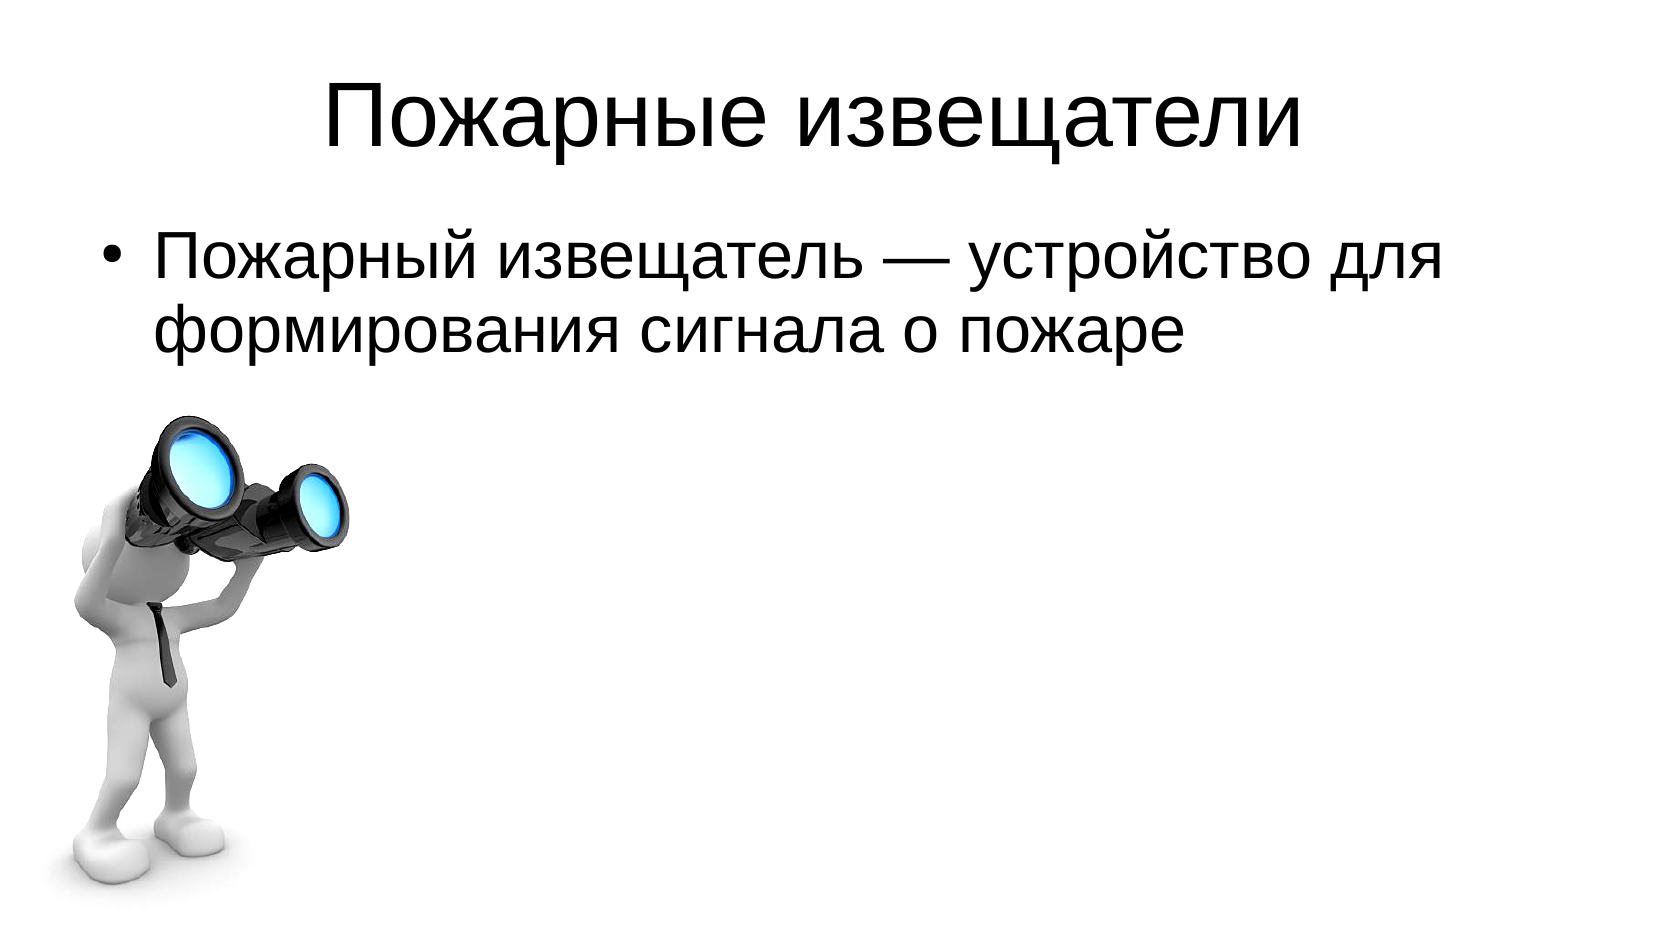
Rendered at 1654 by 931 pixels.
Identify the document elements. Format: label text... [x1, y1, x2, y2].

list Пожарный извещатель — устройство для формирования сигнала о пожаре [82, 217, 1571, 758]
title Пожарные извещатели [82, 37, 1571, 193]
picture [0, 374, 419, 931]
